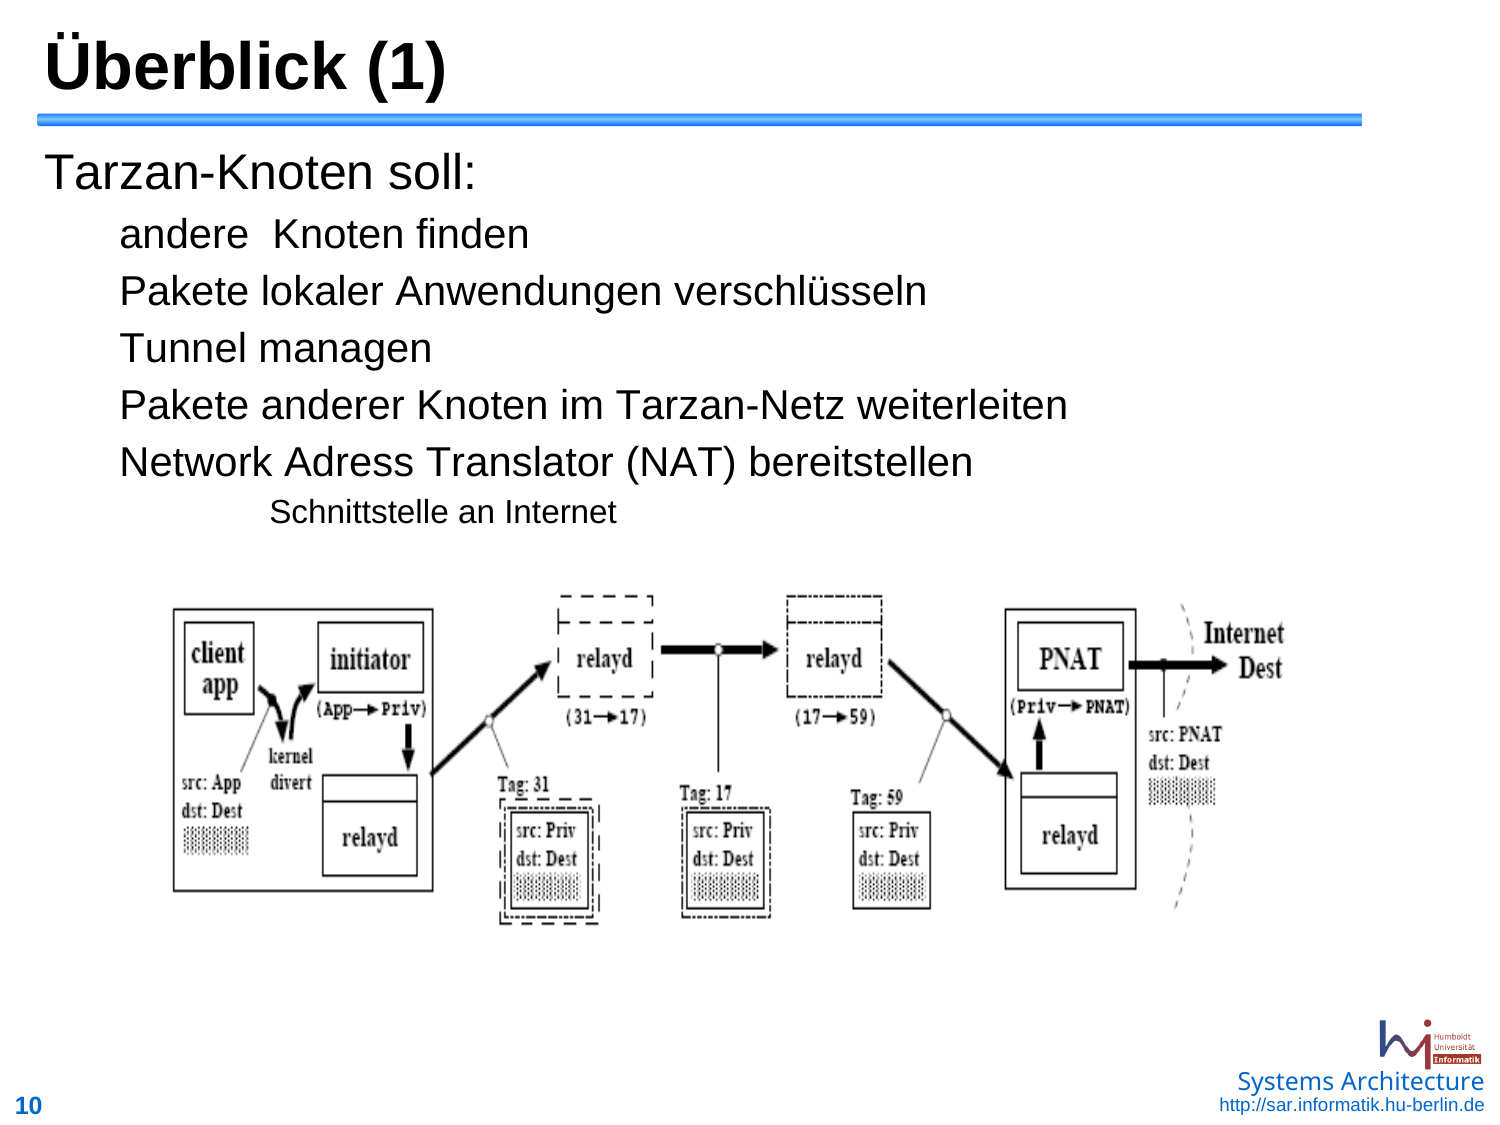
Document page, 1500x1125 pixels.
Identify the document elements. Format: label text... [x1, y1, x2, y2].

title Überblick (1) [29, 20, 1500, 114]
picture [156, 574, 1300, 945]
picture [1376, 1016, 1483, 1071]
list Tarzan-Knoten soll: andere Knoten finden Pakete lokaler Anwendungen verschlüsseln Tunnel managen Pakete anderer Knoten im Tarzan-Netz weiterleiten Network Adress Translator (NAT) bereitstellen Schnittstelle an Internet [29, 137, 1500, 540]
